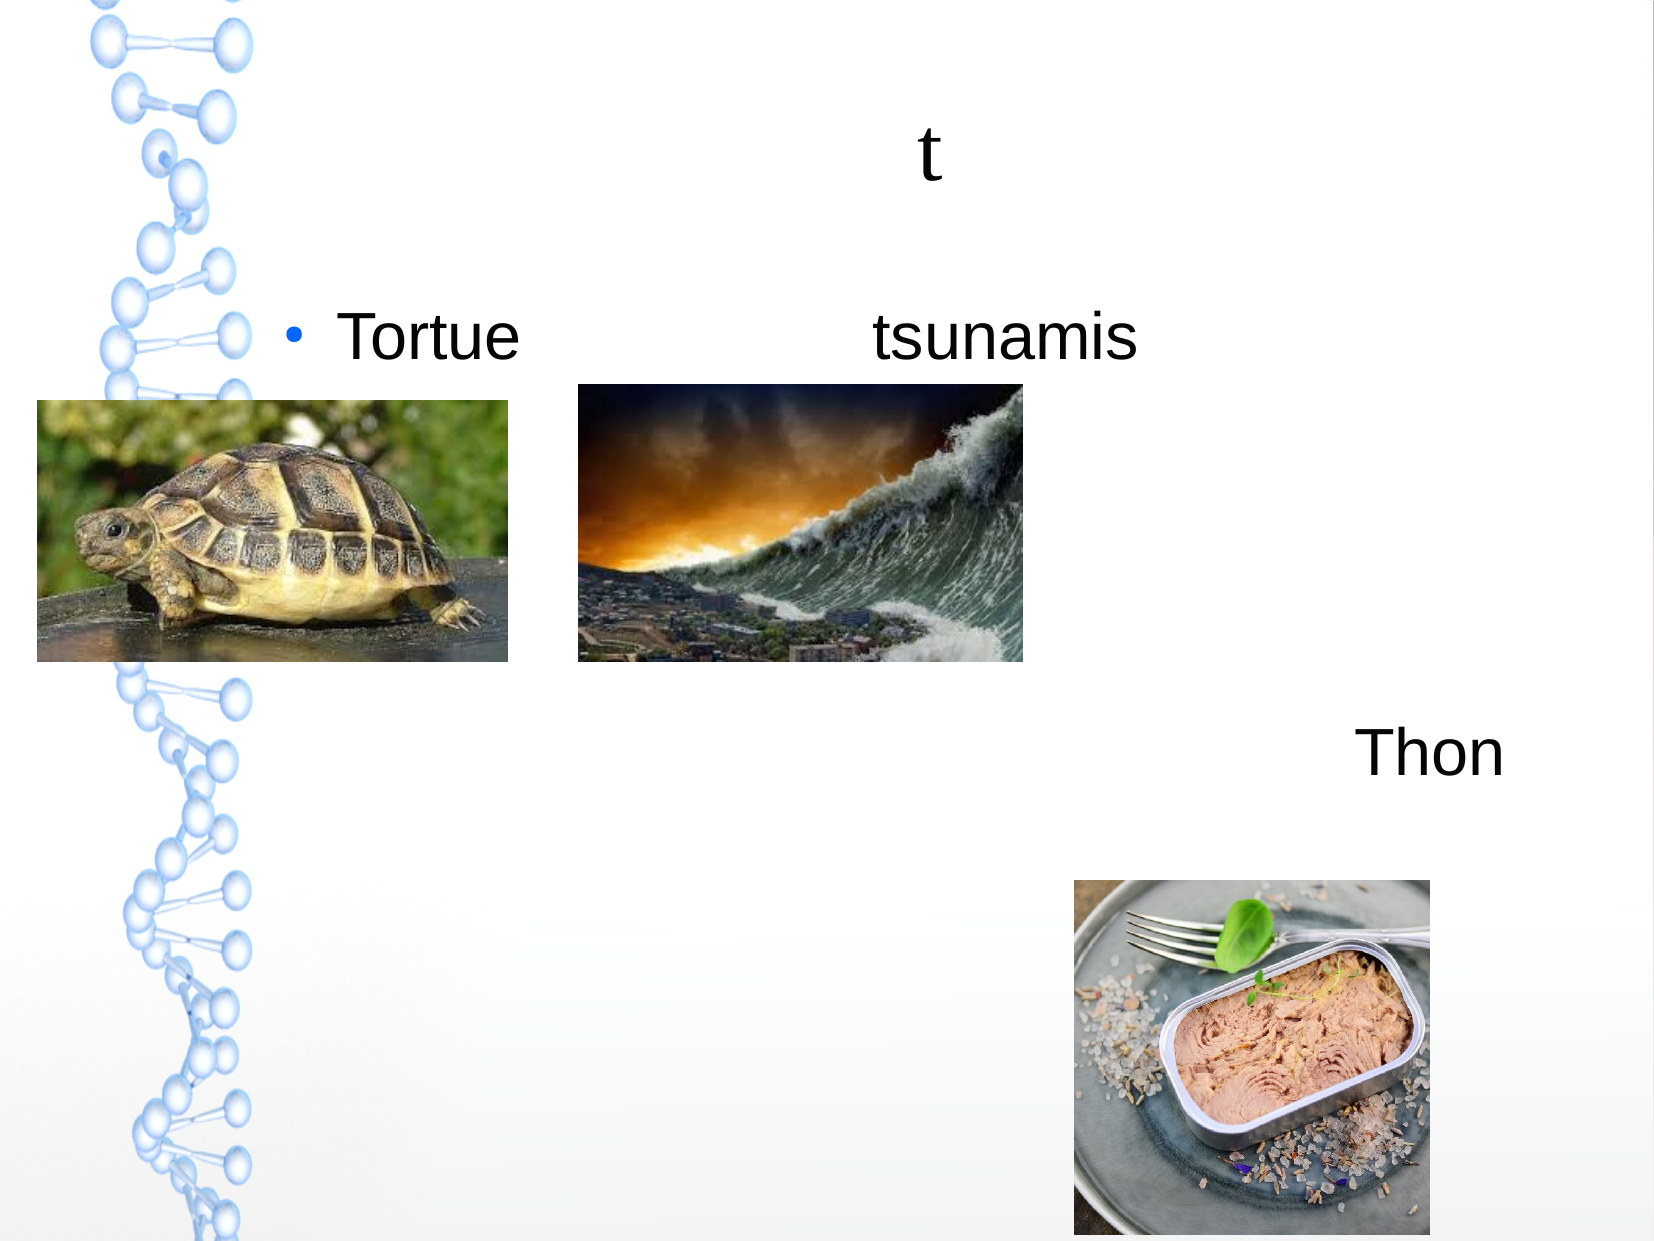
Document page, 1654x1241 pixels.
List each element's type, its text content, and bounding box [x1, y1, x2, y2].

picture [0, 0, 1654, 1241]
list Tortue tsunamis Thon [265, 299, 1595, 1019]
title t [265, 47, 1595, 252]
